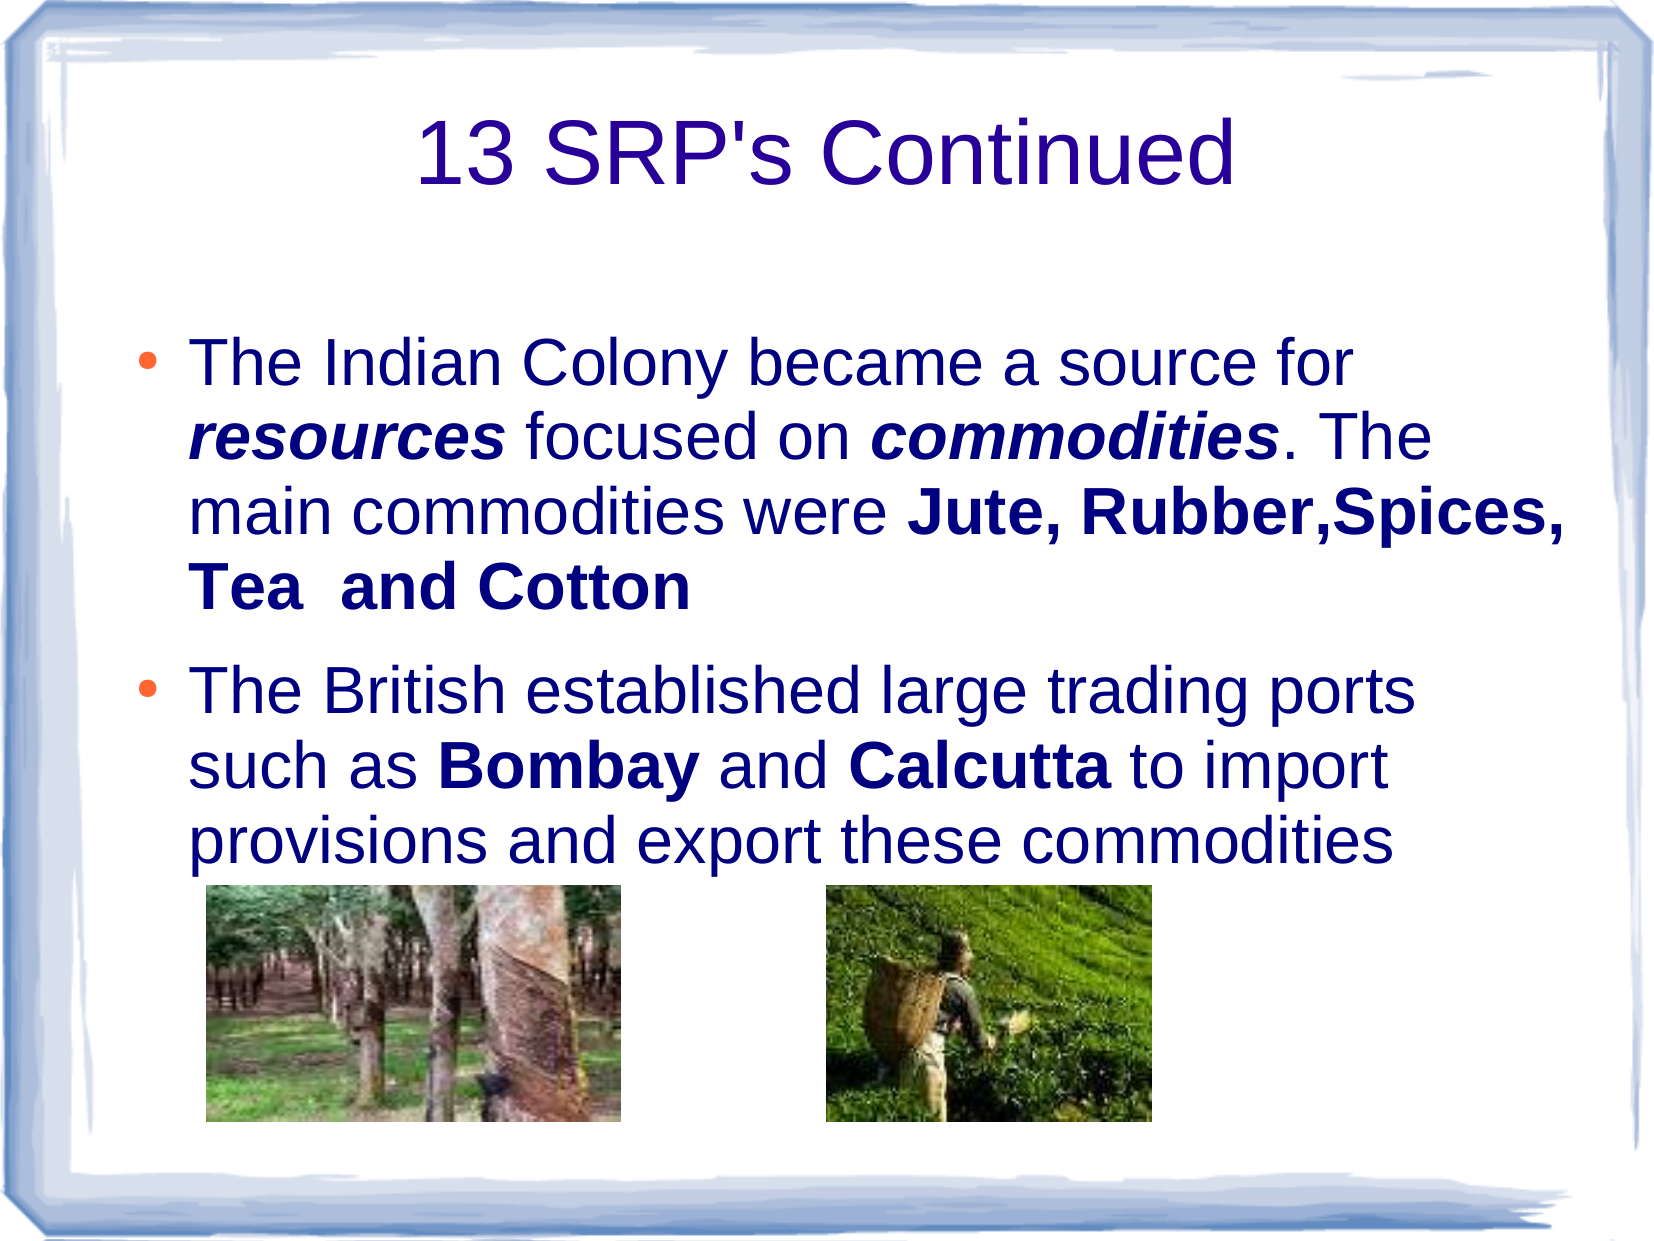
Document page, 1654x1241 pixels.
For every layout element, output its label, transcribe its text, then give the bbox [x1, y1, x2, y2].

title 13 SRP's Continued [82, 56, 1571, 250]
list The Indian Colony became a source for resources focused on commodities. The main commodities were Jute, Rubber,Spices, Tea and Cotton The British established large trading ports such as Bombay and Calcutta to import provisions and export these commodities [118, 324, 1571, 1191]
picture [0, 0, 1654, 1241]
